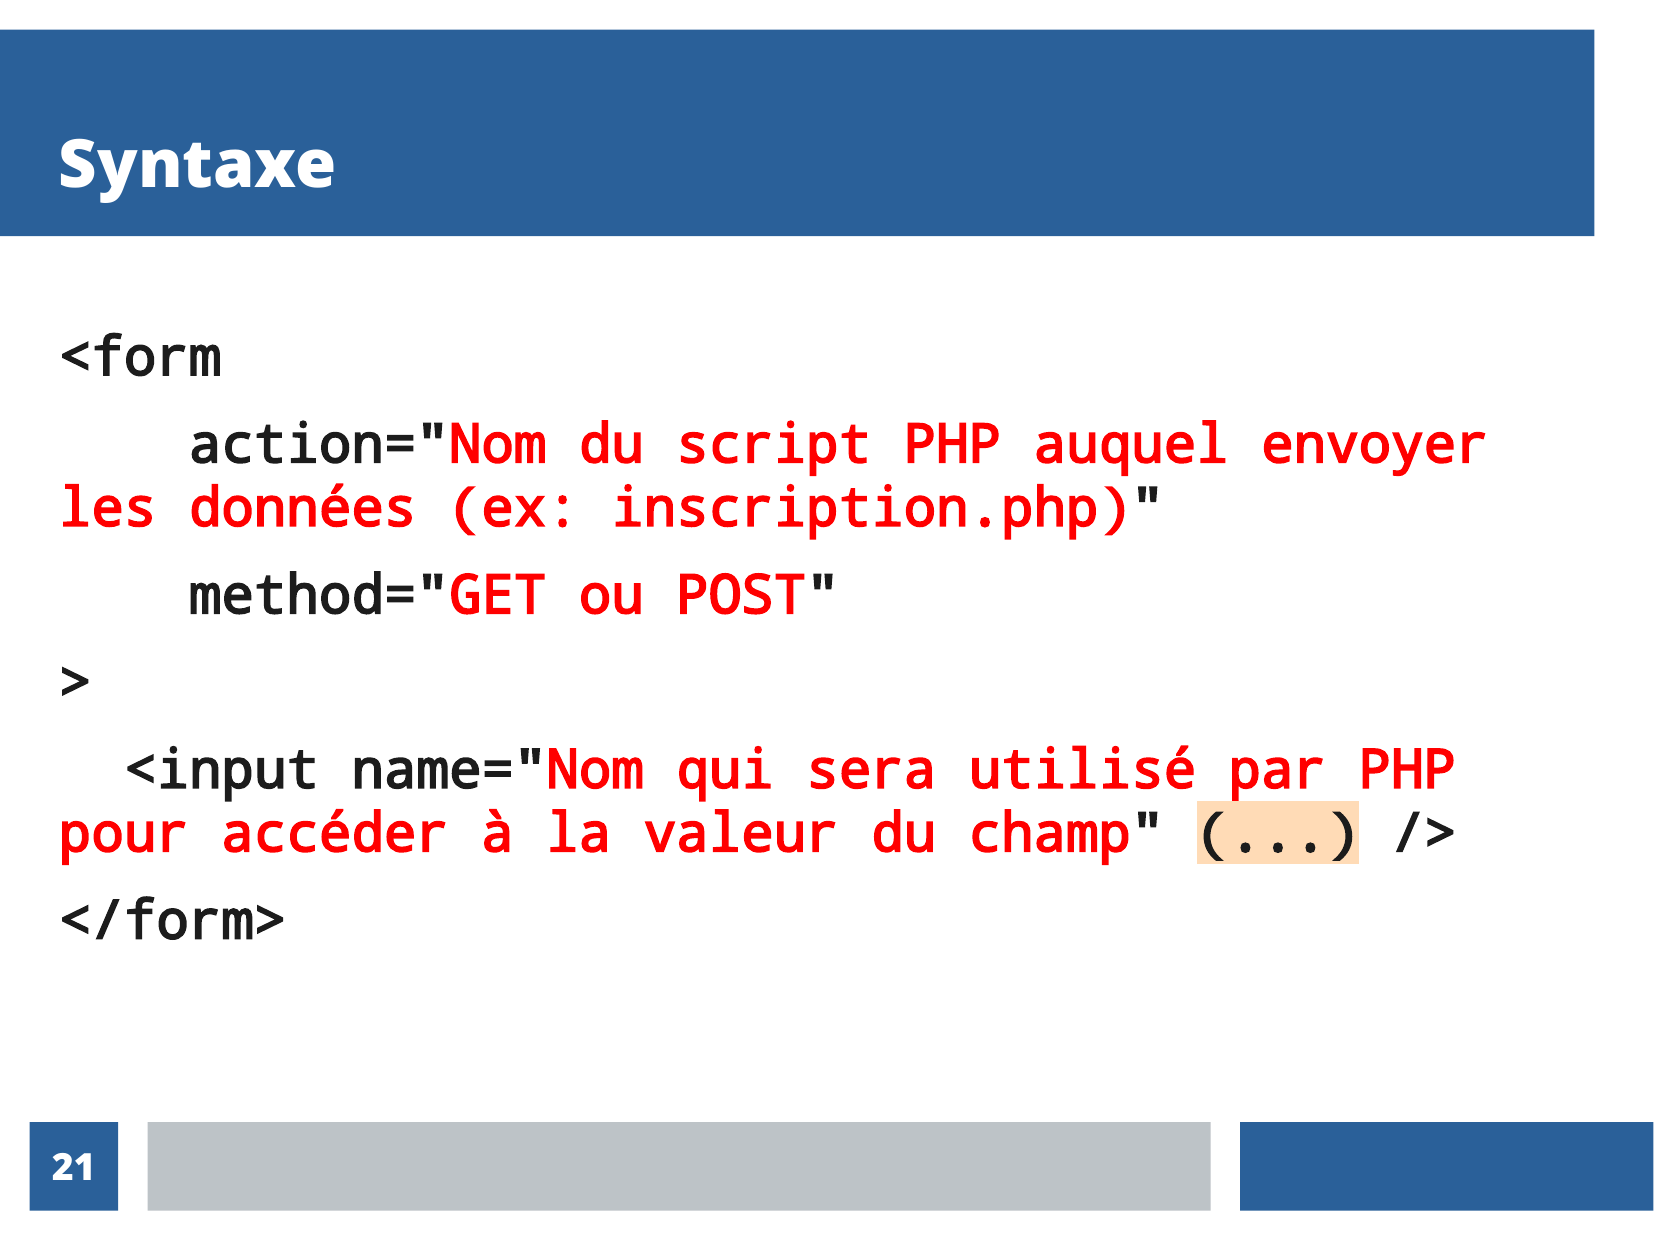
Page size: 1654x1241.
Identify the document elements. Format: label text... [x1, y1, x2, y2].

list <form action="Nom du script PHP auquel envoyer les données (ex: inscription.php)" method="GET ou POST" > <input name="Nom qui sera utilisé par PHP pour accéder à la valeur du champ" (...) /> </form> [59, 324, 1565, 1093]
title Syntaxe [59, 59, 1595, 207]
